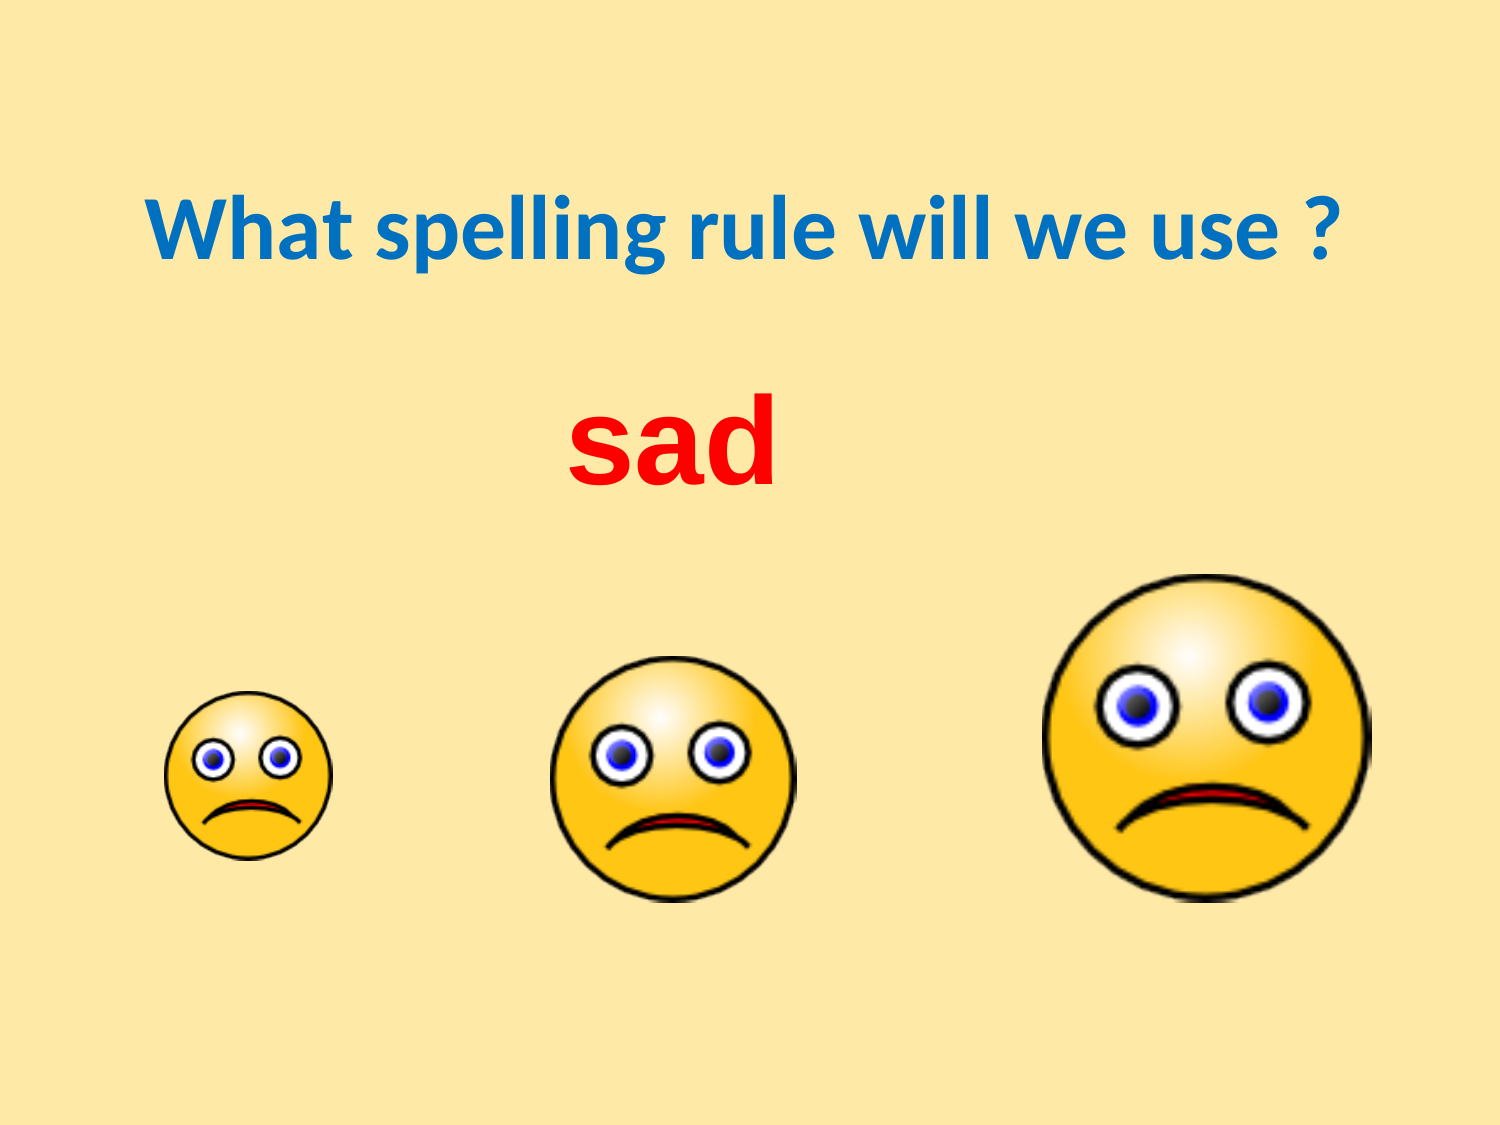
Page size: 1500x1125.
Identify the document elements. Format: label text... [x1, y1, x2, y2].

picture [550, 656, 797, 903]
text_box sad [550, 351, 1126, 517]
picture [164, 691, 333, 861]
picture [1042, 574, 1372, 903]
title What spelling rule will we use ? [70, 128, 1421, 317]
